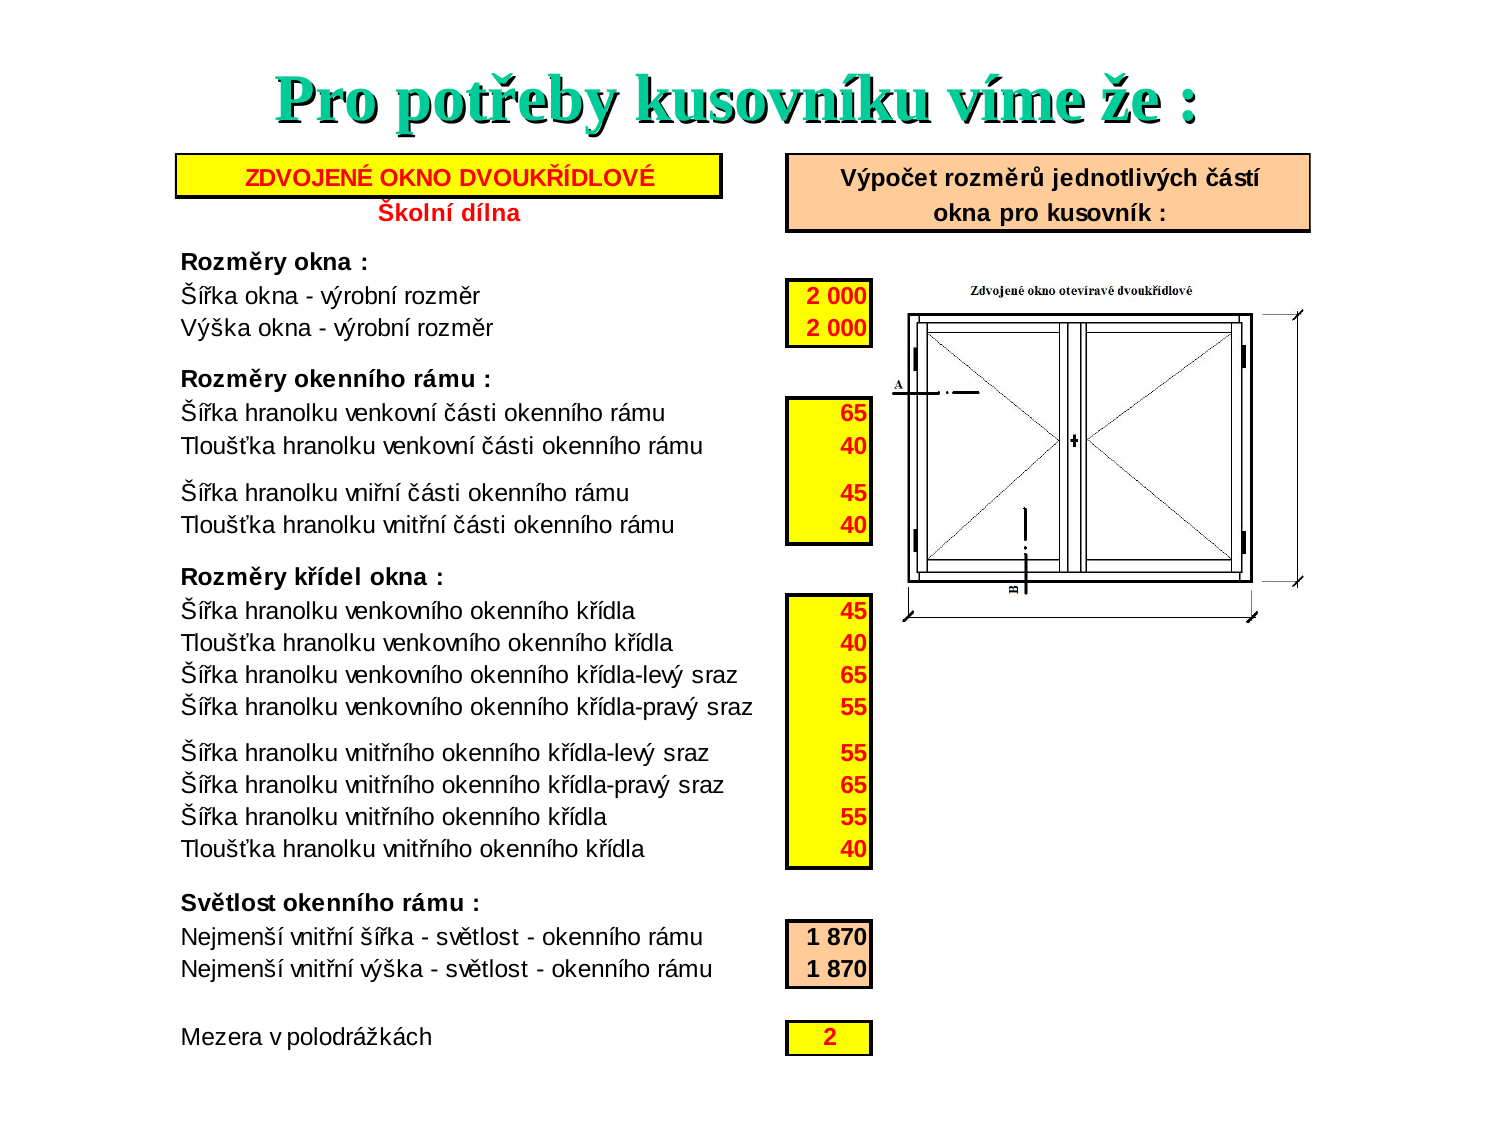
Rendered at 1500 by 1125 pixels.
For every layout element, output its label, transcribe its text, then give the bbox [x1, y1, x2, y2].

chart [174, 153, 1313, 1058]
title Pro potřeby kusovníku víme že : [99, 0, 1375, 188]
picture [879, 278, 1310, 634]
